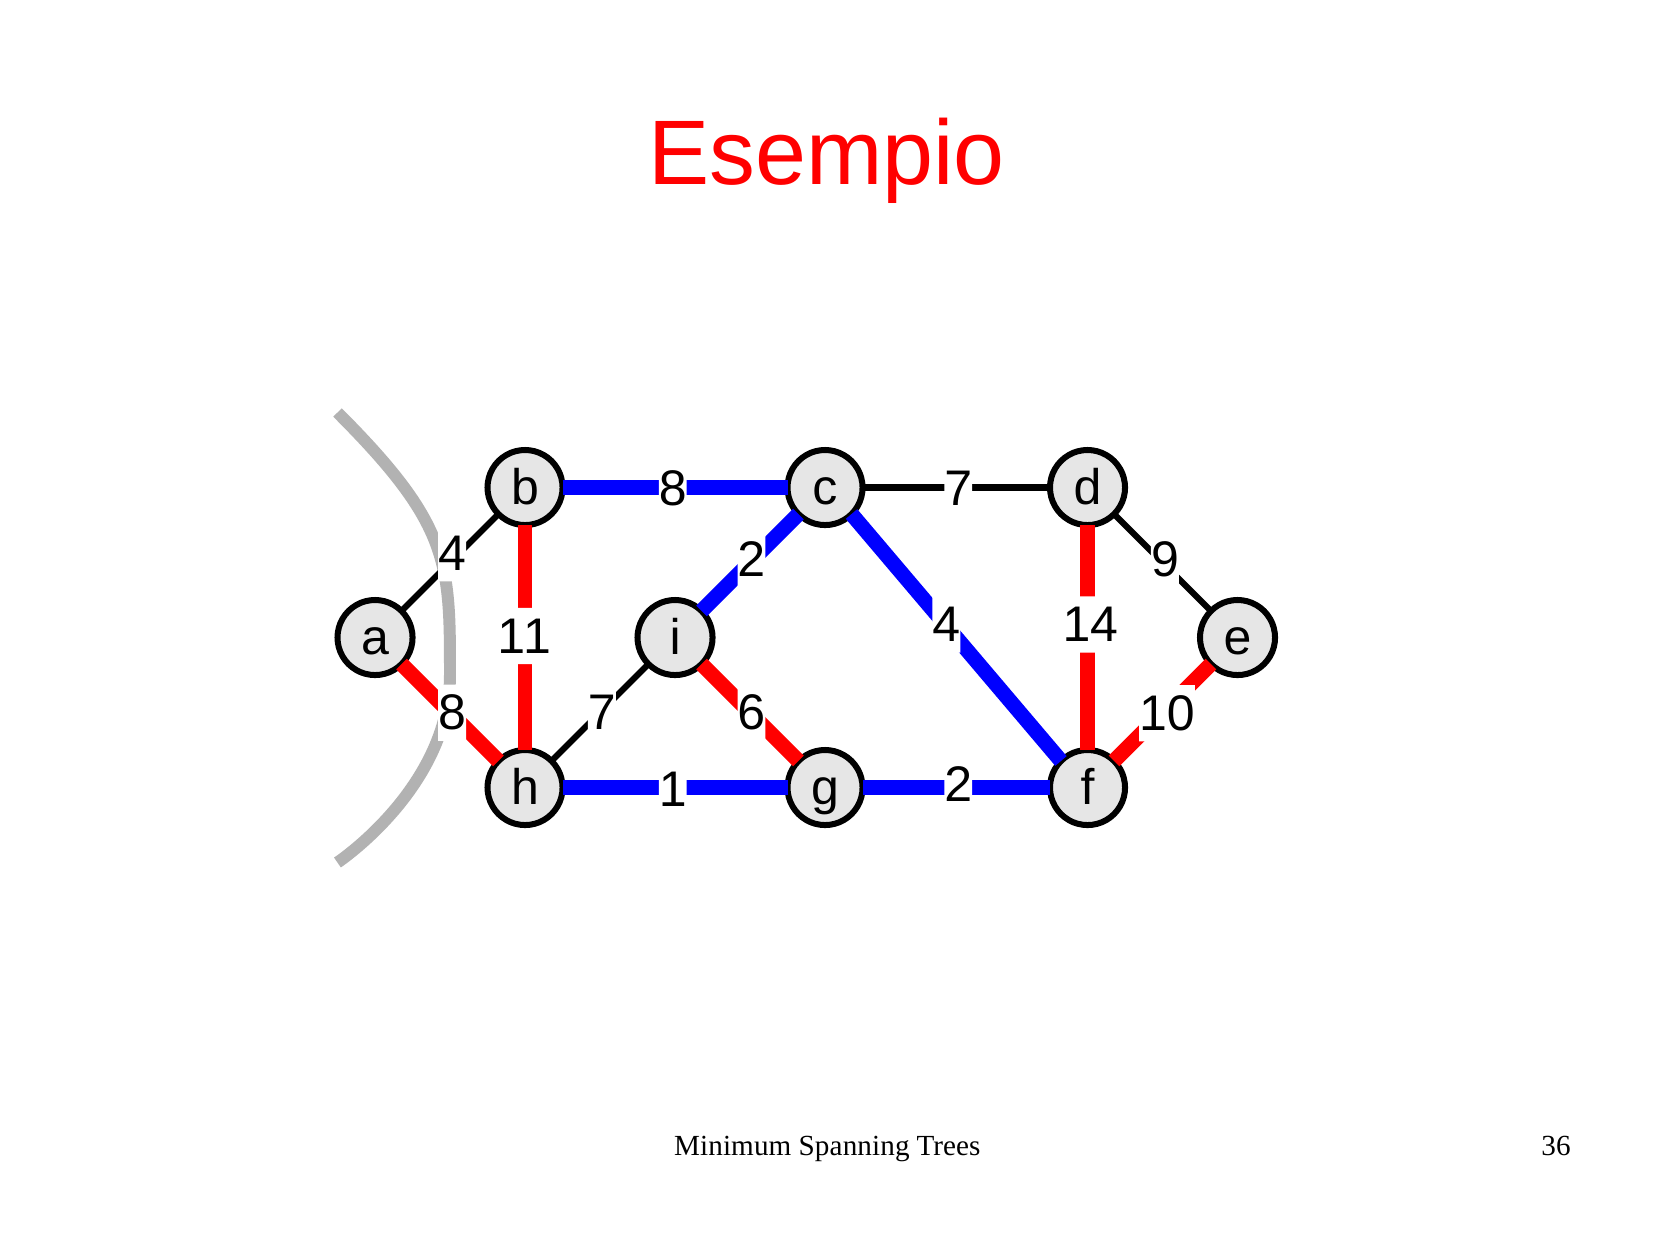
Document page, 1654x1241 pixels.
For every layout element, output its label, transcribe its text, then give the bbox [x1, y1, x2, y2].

text_box g [788, 750, 863, 826]
text_box 4 [438, 525, 467, 582]
text_box a [337, 600, 413, 676]
text_box 11 [497, 607, 557, 665]
text_box 10 [1139, 685, 1195, 742]
text_box 6 [737, 684, 766, 742]
text_box 9 [1150, 531, 1179, 588]
text_box 14 [1062, 596, 1119, 653]
text_box 2 [737, 531, 766, 588]
text_box 1 [658, 761, 687, 818]
text_box b [487, 450, 563, 525]
title Esempio [82, 49, 1571, 257]
text_box e [1200, 600, 1276, 676]
text_box 7 [944, 460, 973, 517]
text_box 8 [438, 684, 467, 741]
text_box 7 [587, 684, 616, 742]
text_box 2 [944, 756, 973, 813]
text_box c [788, 450, 863, 526]
text_box h [487, 750, 563, 826]
text_box i [637, 600, 713, 676]
text_box d [1050, 450, 1126, 525]
text_box f [1050, 750, 1126, 826]
text_box 8 [658, 460, 687, 517]
text_box 4 [932, 596, 961, 653]
